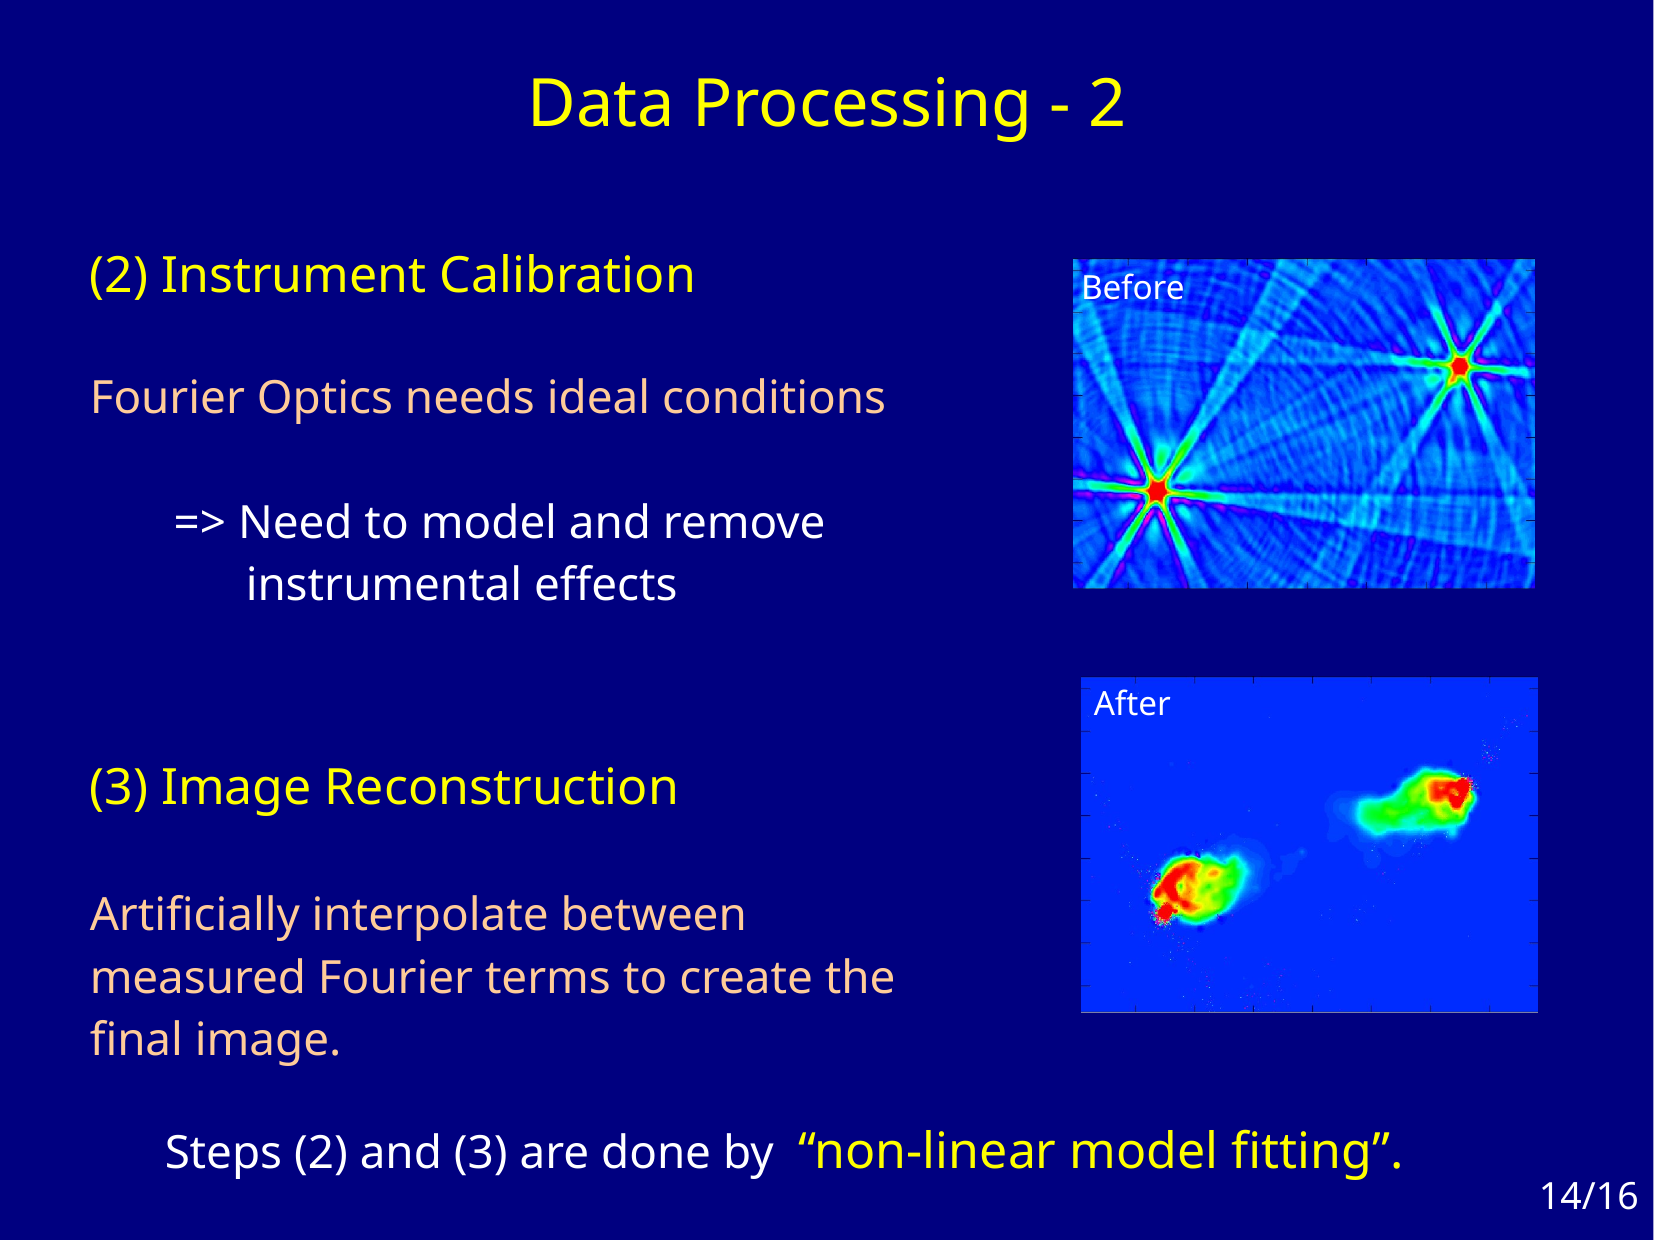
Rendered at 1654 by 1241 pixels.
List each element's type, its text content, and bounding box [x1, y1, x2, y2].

picture [1073, 258, 1535, 589]
text_box (2) Instrument Calibration Fourier Optics needs ideal conditions => Need to model and remove instrumental effects (3) Image Reconstruction Artificially interpolate between measured Fourier terms to create the final image. [75, 231, 989, 1051]
title Data Processing - 2 [121, 43, 1534, 158]
picture [1081, 676, 1538, 1013]
text_box After [1055, 673, 1210, 729]
text_box Steps (2) and (3) are done by “non-linear model fitting”. [150, 1107, 1437, 1220]
text_box Before [1055, 256, 1210, 312]
